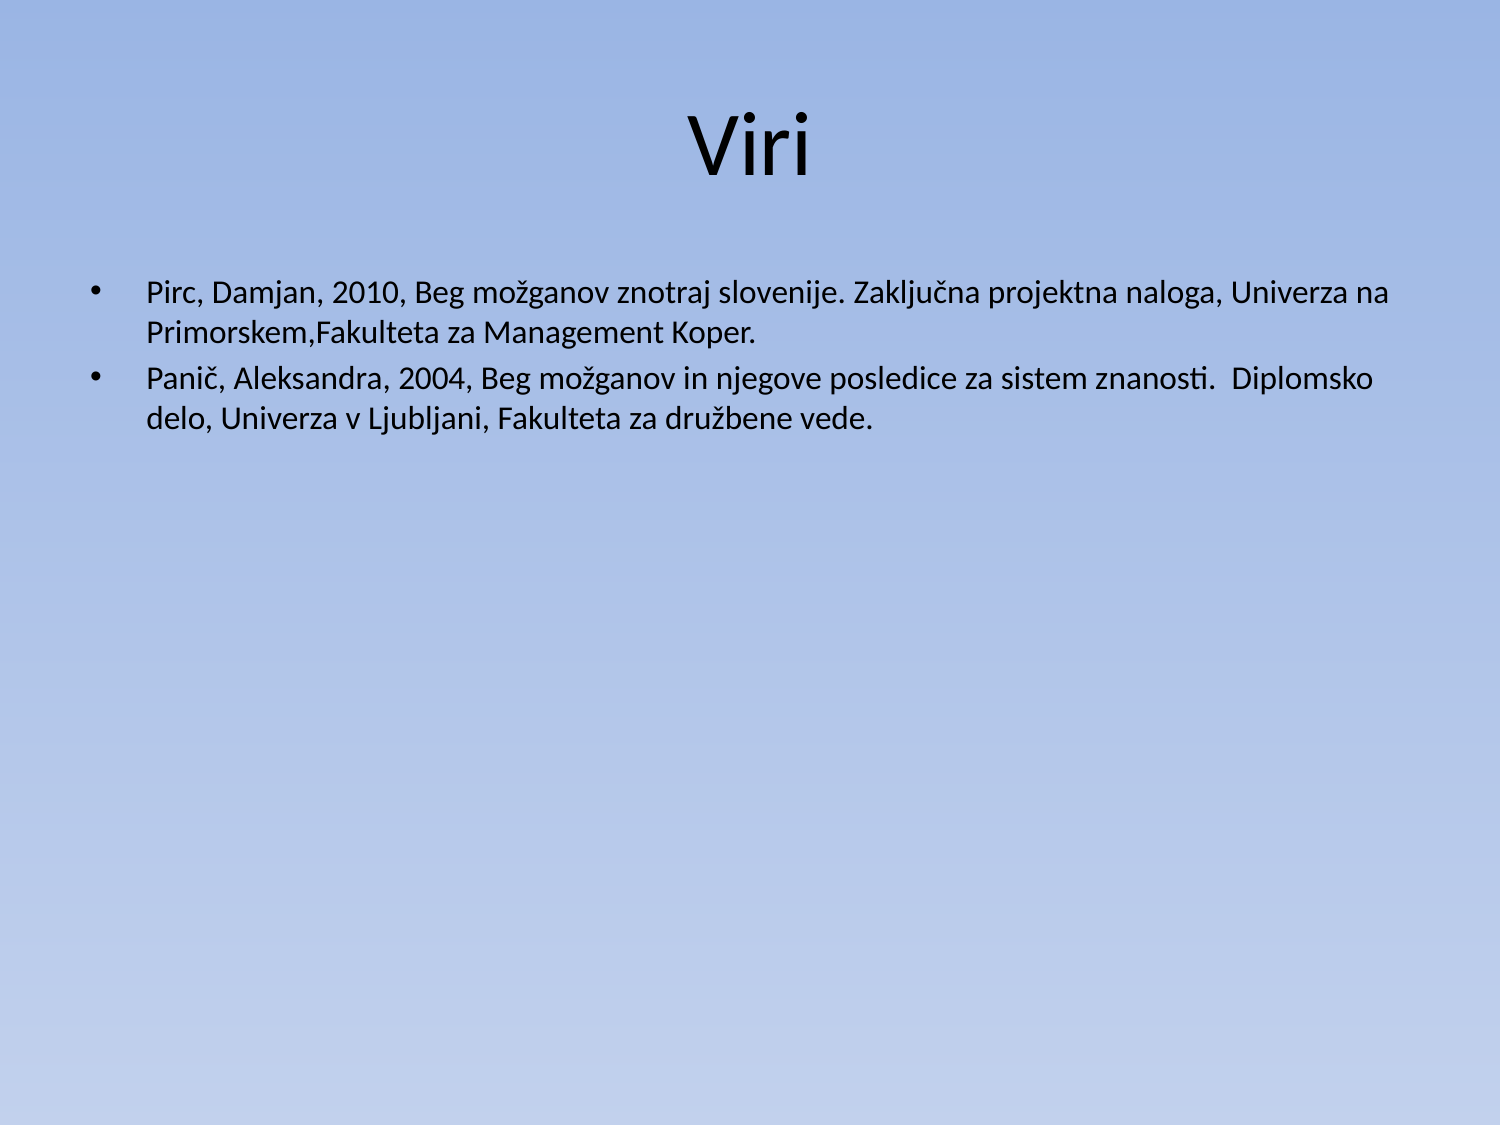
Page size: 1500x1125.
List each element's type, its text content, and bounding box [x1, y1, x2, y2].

list Pirc, Damjan, 2010, Beg možganov znotraj slovenije. Zaključna projektna naloga, Univerza na Primorskem,Fakulteta za Management Koper. Panič, Aleksandra, 2004, Beg možganov in njegove posledice za sistem znanosti. Diplomsko delo, Univerza v Ljubljani, Fakulteta za družbene vede. [75, 262, 1425, 1005]
title Viri [75, 45, 1425, 233]
